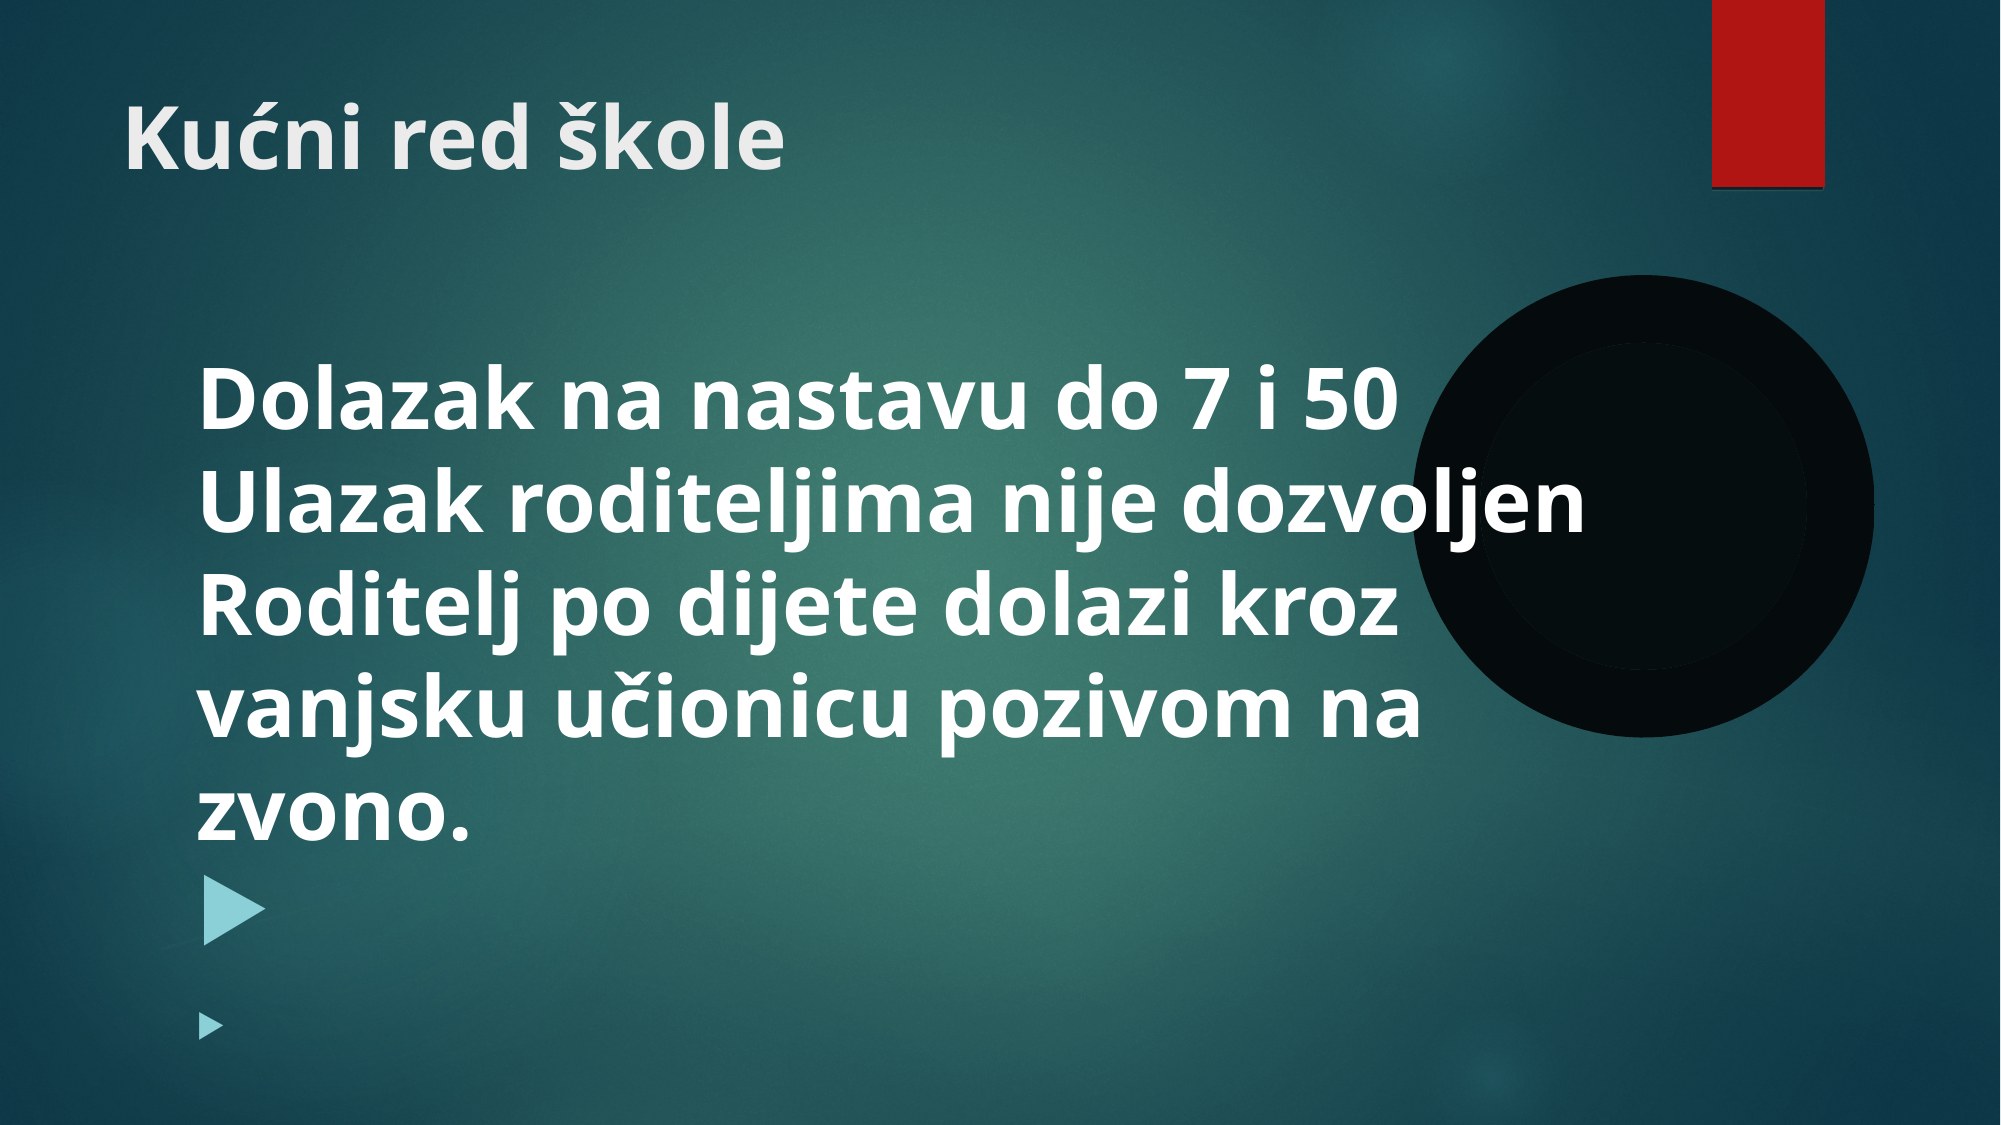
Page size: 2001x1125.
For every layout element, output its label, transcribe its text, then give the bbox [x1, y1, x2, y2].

title Kućni red škole [106, 74, 1649, 305]
list Dolazak na nastavu do 7 i 50 Ulazak roditeljima nije dozvoljen Roditelj po dijete dolazi kroz vanjsku učionicu pozivom na zvono. [181, 336, 1649, 1026]
